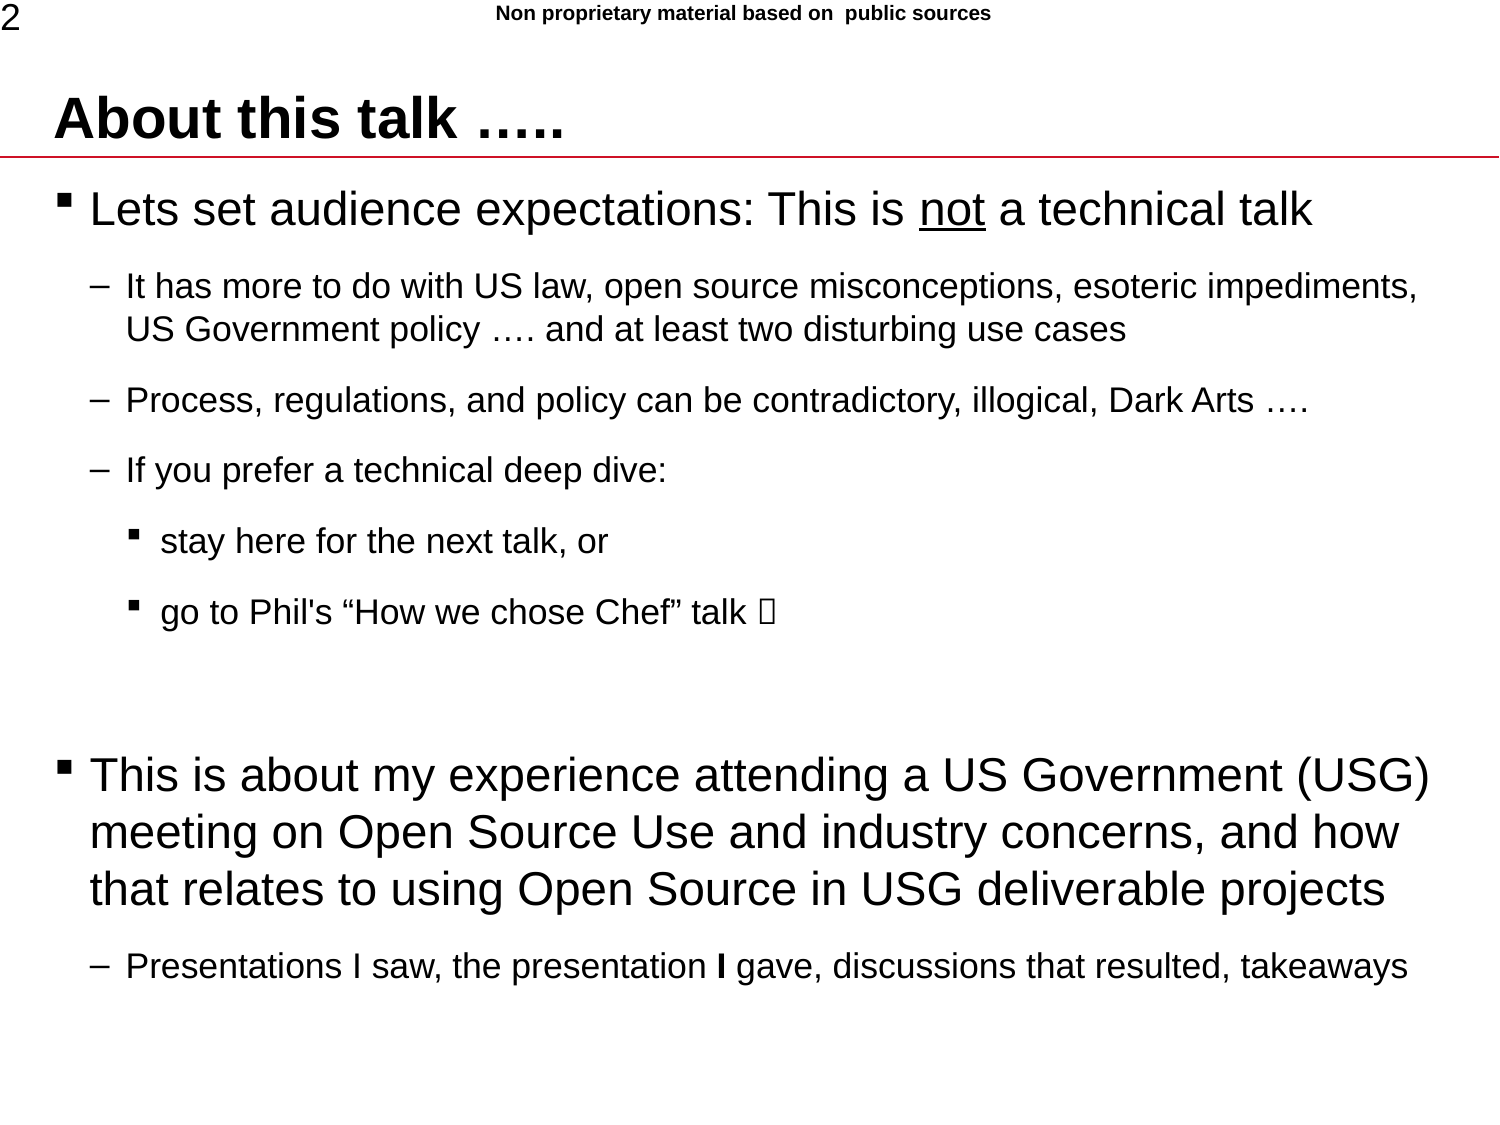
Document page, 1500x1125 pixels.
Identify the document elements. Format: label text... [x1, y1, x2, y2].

title About this talk ….. [38, 35, 1225, 158]
list Lets set audience expectations: This is not a technical talk It has more to do with US law, open source misconceptions, esoteric impediments, US Government policy …. and at least two disturbing use cases Process, regulations, and policy can be contradictory, illogical, Dark Arts …. If you prefer a technical deep dive: stay here for the next talk, or go to Phil's “How we chose Chef” talk  This is about my experience attending a US Government (USG) meeting on Open Source Use and industry concerns, and how that relates to using Open Source in USG deliverable projects Presentations I saw, the presentation I gave, discussions that resulted, takeaways [38, 170, 1461, 1011]
